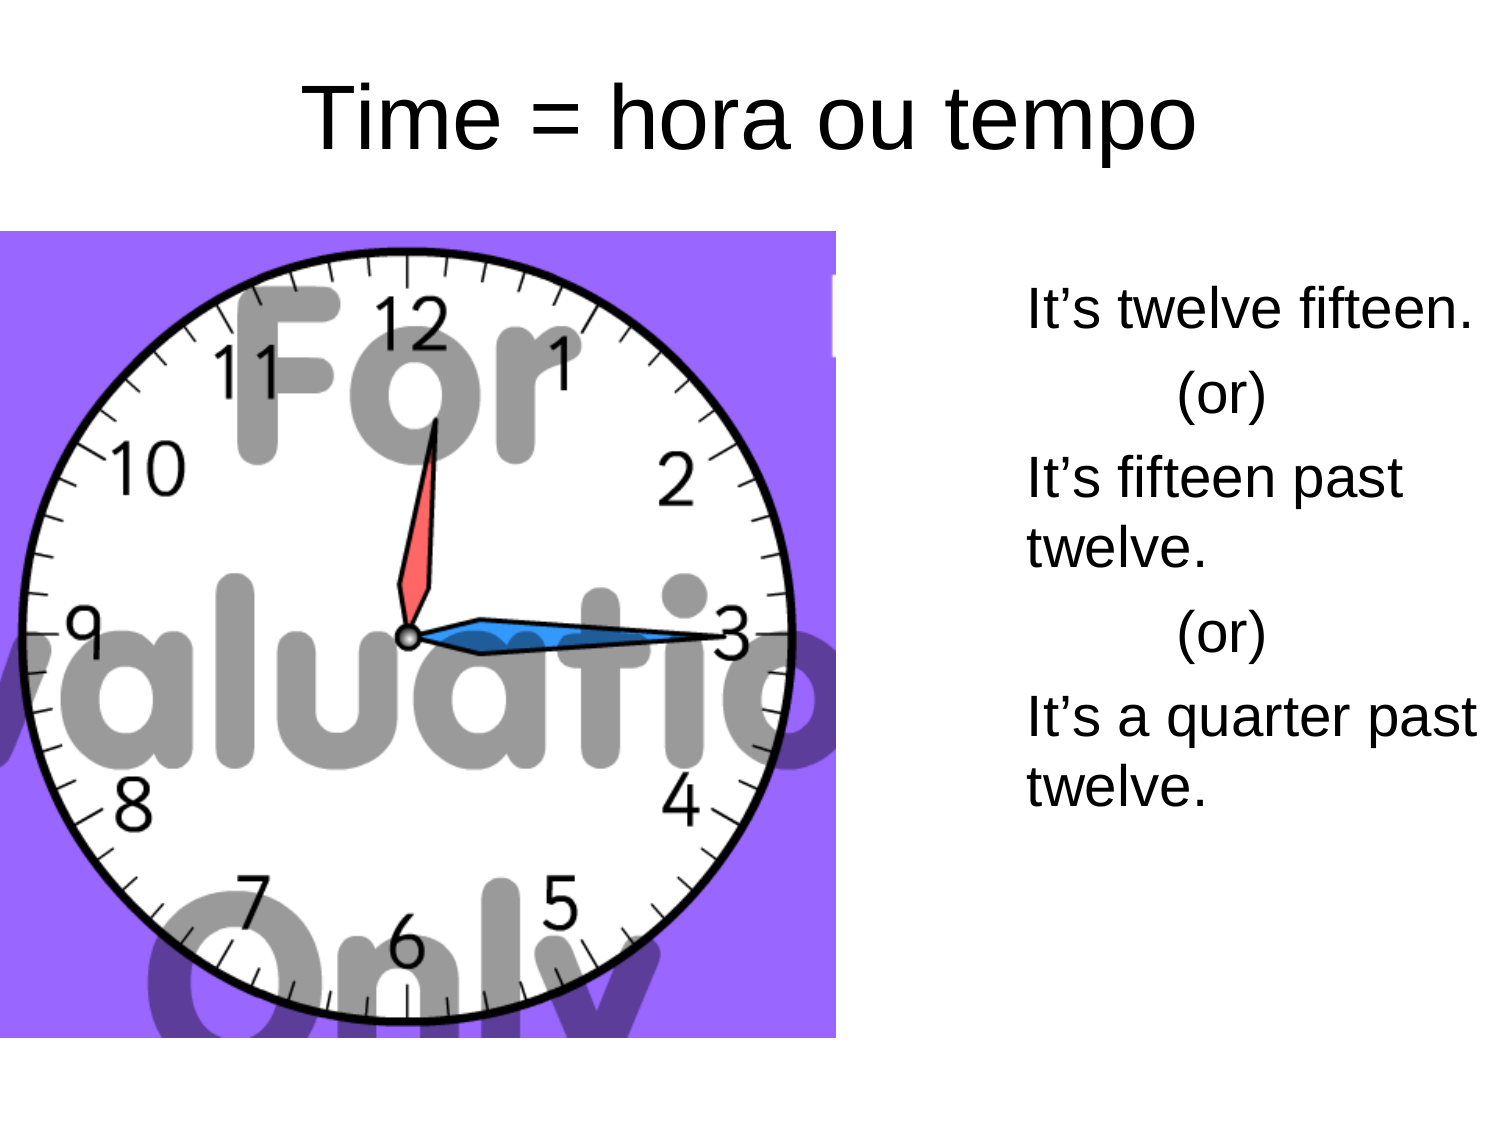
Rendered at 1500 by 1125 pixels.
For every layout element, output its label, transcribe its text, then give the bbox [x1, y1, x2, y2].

picture [0, 231, 836, 1039]
title Time = hora ou tempo [75, 37, 1426, 188]
list It’s twelve fifteen. (or) It’s fifteen past twelve. (or) It’s a quarter past twelve. [862, 262, 1500, 1088]
